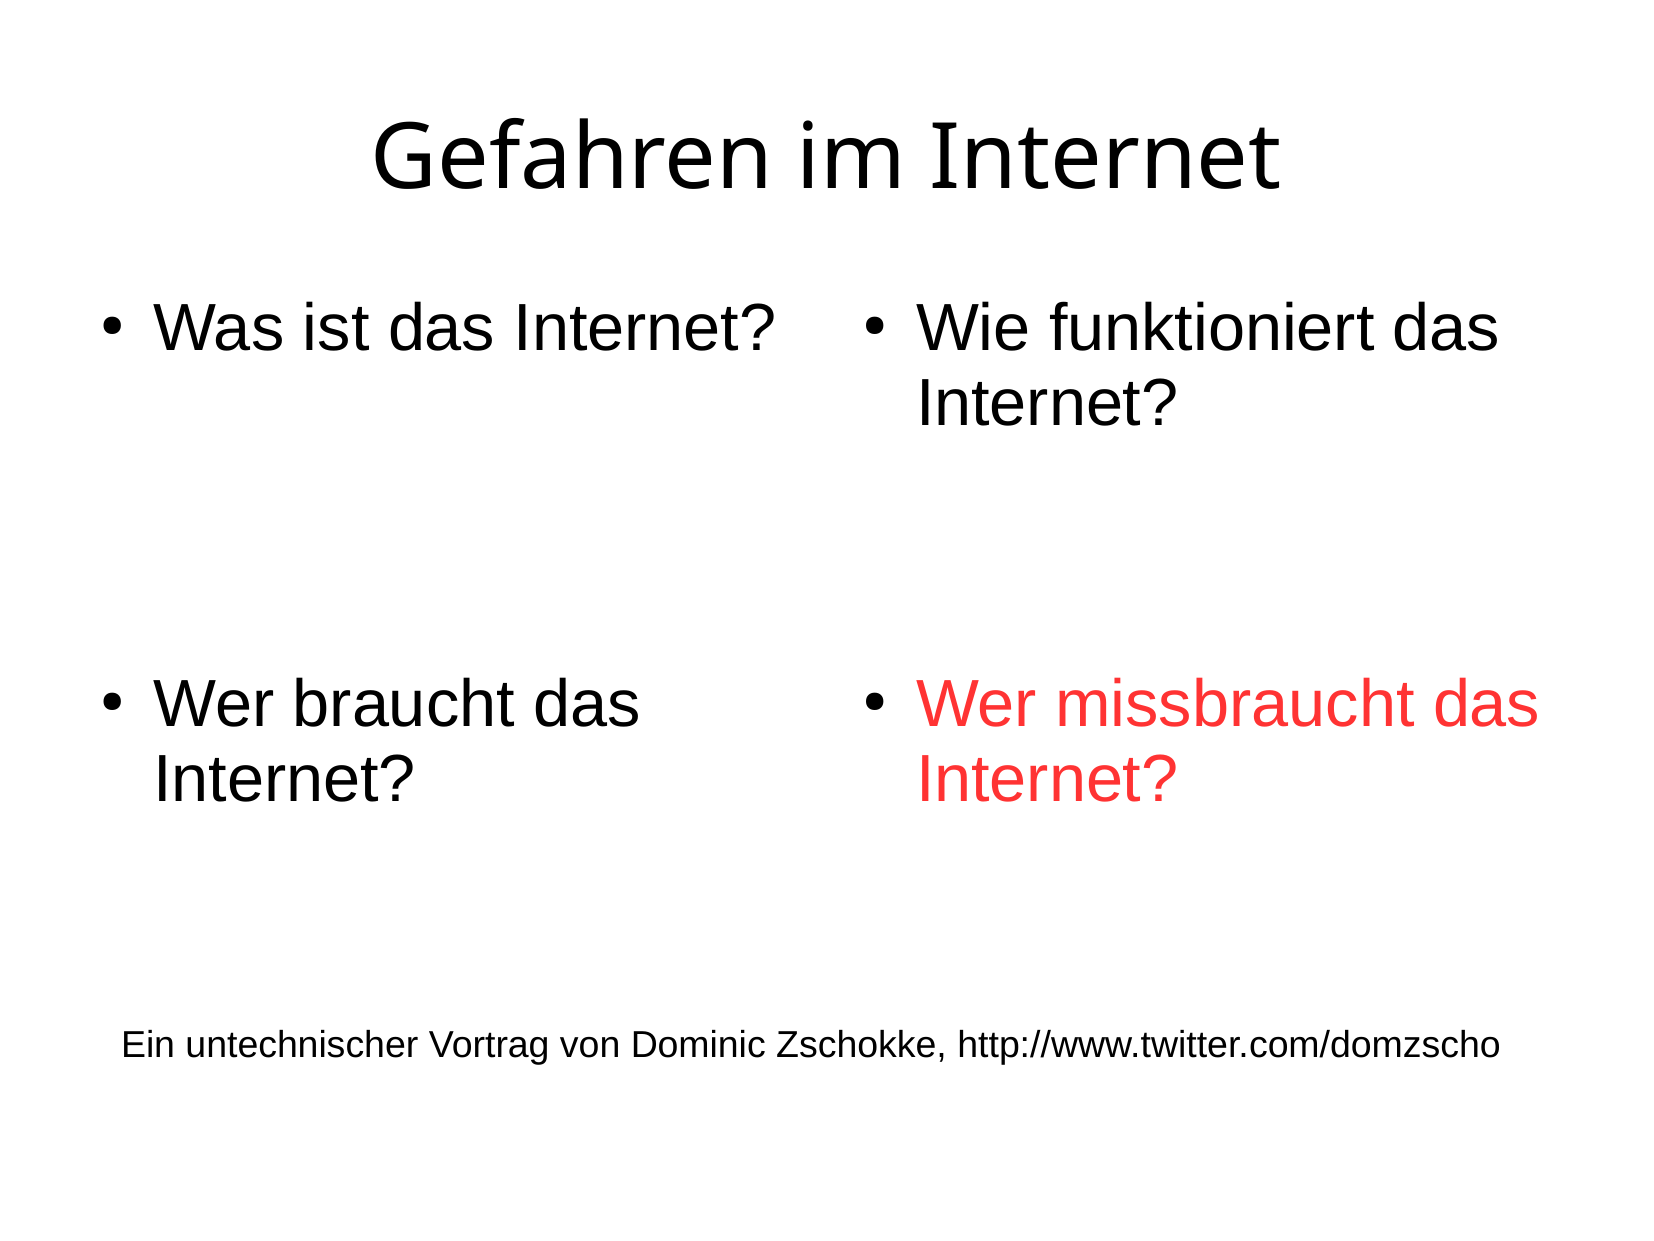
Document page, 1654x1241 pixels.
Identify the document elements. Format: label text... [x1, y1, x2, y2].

title Gefahren im Internet [82, 49, 1571, 257]
text_box Ein untechnischer Vortrag von Dominic Zschokke, http://www.twitter.com/domzscho [106, 1015, 1583, 1073]
list Was ist das Internet? [82, 290, 809, 634]
list Wer missbraucht das Internet? [845, 665, 1572, 1009]
list Wie funktioniert das Internet? [845, 290, 1572, 634]
list Wer braucht das Internet? [82, 665, 809, 1009]
